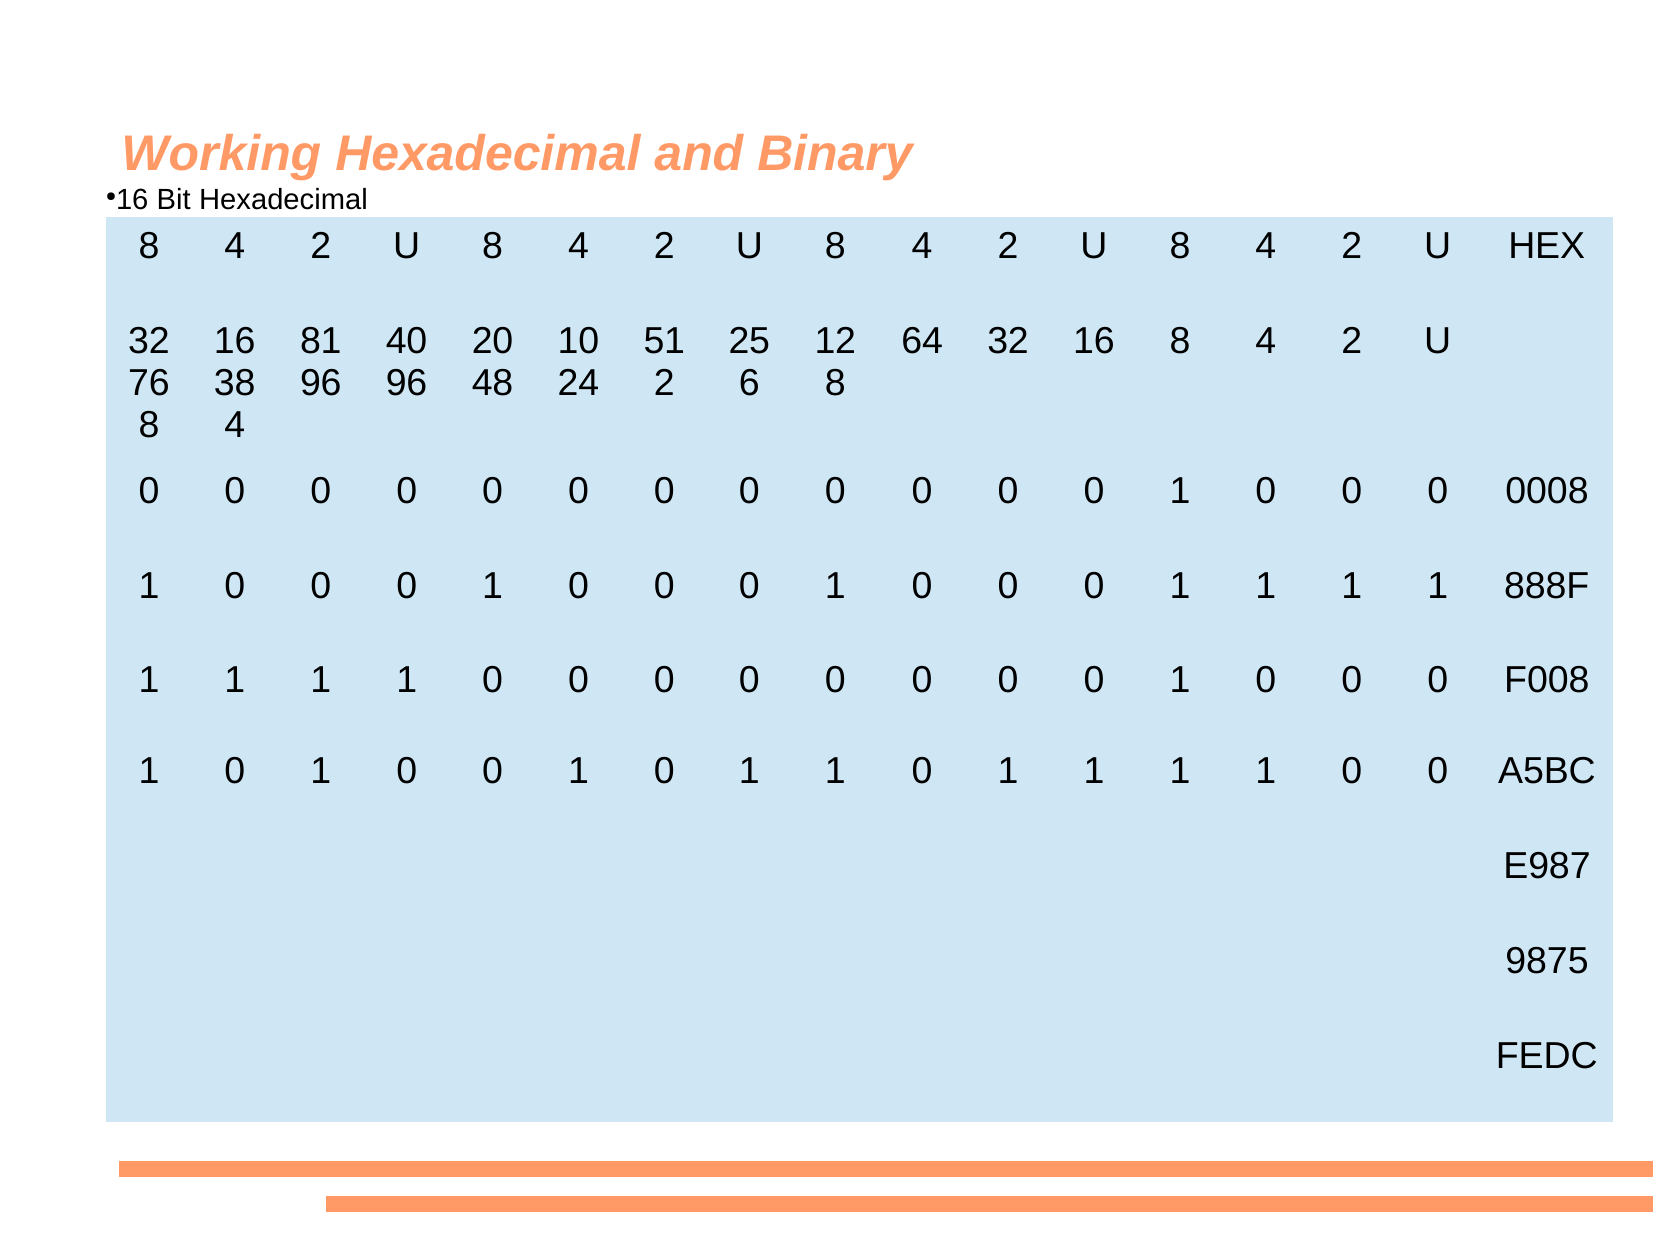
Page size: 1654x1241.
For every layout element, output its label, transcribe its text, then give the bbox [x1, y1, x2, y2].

table_cell 0 [1051, 652, 1137, 742]
table_cell 0 [965, 652, 1051, 742]
table_cell 1 [278, 742, 364, 837]
table_cell [450, 837, 536, 932]
table_header 4 [192, 217, 278, 312]
table_cell 0 [1051, 462, 1137, 557]
table_header HEX [1481, 217, 1613, 312]
table_cell 1 [192, 652, 278, 742]
table_cell 1 [1137, 557, 1223, 652]
table_cell 512 [621, 312, 707, 462]
table_cell 8 [1137, 312, 1223, 462]
table_cell 0 [192, 742, 278, 837]
table_cell [364, 932, 450, 1027]
table_cell [450, 932, 536, 1027]
table_cell 1 [1137, 462, 1223, 557]
table_cell 0 [791, 652, 879, 742]
table_header 8 [106, 217, 192, 312]
table_cell 1 [278, 652, 364, 742]
table_header 8 [450, 217, 536, 312]
table_cell 0 [192, 462, 278, 557]
table_cell 1 [1137, 652, 1223, 742]
table_cell [965, 837, 1051, 932]
table_cell 0 [1309, 652, 1395, 742]
table_cell 0 [1223, 652, 1309, 742]
table_cell [1137, 1027, 1223, 1122]
table_cell 1 [791, 557, 879, 652]
table_cell 0 [1223, 462, 1309, 557]
table_cell [278, 837, 364, 932]
table_cell 64 [879, 312, 965, 462]
table_cell [879, 1027, 965, 1122]
table_cell [621, 932, 707, 1027]
table_cell 16 [1051, 312, 1137, 462]
table_cell FEDC [1481, 1027, 1613, 1122]
table_cell [536, 1027, 621, 1122]
table_cell 0 [1051, 557, 1137, 652]
table_cell 0 [621, 742, 707, 837]
table_cell 1 [1395, 557, 1481, 652]
table_cell [1137, 932, 1223, 1027]
table_cell 0 [192, 557, 278, 652]
table_cell 0 [621, 462, 707, 557]
table_cell [364, 837, 450, 932]
table_cell [879, 932, 965, 1027]
table_cell 0 [1395, 462, 1481, 557]
table_cell [364, 1027, 450, 1122]
table_cell U [1395, 312, 1481, 462]
table_header 2 [1309, 217, 1395, 312]
table_header 4 [879, 217, 965, 312]
title Working Hexadecimal and Binary [121, 119, 1534, 181]
table_cell [192, 932, 278, 1027]
table_cell E987 [1481, 837, 1613, 932]
table_cell 0 [536, 652, 621, 742]
table_cell 0 [879, 462, 965, 557]
table_header 4 [1223, 217, 1309, 312]
table_cell 2 [1309, 312, 1395, 462]
table_cell 0 [791, 462, 879, 557]
table_cell 0 [1395, 652, 1481, 742]
table_cell 9875 [1481, 932, 1613, 1027]
table_header U [707, 217, 791, 312]
table_cell [1051, 932, 1137, 1027]
table_cell F008 [1481, 652, 1613, 742]
table_cell A5BC [1481, 742, 1613, 837]
table_header 2 [278, 217, 364, 312]
table_cell 1 [450, 557, 536, 652]
table_cell 1 [106, 742, 192, 837]
table_cell 0 [965, 462, 1051, 557]
table_cell [1309, 932, 1395, 1027]
table_cell 0 [1309, 742, 1395, 837]
table_cell [1309, 837, 1395, 932]
table_cell [106, 837, 192, 932]
table_cell 1 [965, 742, 1051, 837]
table_cell [1395, 1027, 1481, 1122]
table_cell [879, 837, 965, 932]
table_cell [1051, 1027, 1137, 1122]
table_cell [965, 1027, 1051, 1122]
table_header U [1051, 217, 1137, 312]
table_cell [791, 837, 879, 932]
table_cell 1 [707, 742, 791, 837]
table_cell 1 [791, 742, 879, 837]
table_header 8 [1137, 217, 1223, 312]
table_cell [1395, 932, 1481, 1027]
table_cell [1481, 312, 1613, 462]
table_cell [621, 1027, 707, 1122]
table_cell 0 [364, 742, 450, 837]
table_cell [707, 1027, 791, 1122]
table_cell [1309, 1027, 1395, 1122]
table_cell 0 [965, 557, 1051, 652]
table_cell 4 [1223, 312, 1309, 462]
table_cell 0 [450, 742, 536, 837]
table_cell 0 [707, 557, 791, 652]
table_cell 1 [1223, 742, 1309, 837]
table_header U [1395, 217, 1481, 312]
table_cell [192, 837, 278, 932]
table_cell 0008 [1481, 462, 1613, 557]
table_cell [536, 837, 621, 932]
table_cell 0 [879, 742, 965, 837]
table_cell [965, 932, 1051, 1027]
table_cell 0 [278, 557, 364, 652]
table_cell 0 [450, 462, 536, 557]
table_cell 888F [1481, 557, 1613, 652]
table_cell [192, 1027, 278, 1122]
table_cell 1 [364, 652, 450, 742]
table_cell [106, 932, 192, 1027]
table_cell 1024 [536, 312, 621, 462]
table_cell [278, 1027, 364, 1122]
table_cell 256 [707, 312, 791, 462]
table_cell 0 [621, 652, 707, 742]
table_cell 4096 [364, 312, 450, 462]
list 16 Bit Hexadecimal [105, 180, 1518, 1122]
table_cell [707, 932, 791, 1027]
table_cell 0 [278, 462, 364, 557]
table_cell [450, 1027, 536, 1122]
table_cell [278, 932, 364, 1027]
table_cell 16384 [192, 312, 278, 462]
table_cell 8196 [278, 312, 364, 462]
table_cell [1223, 1027, 1309, 1122]
table_cell [1051, 837, 1137, 932]
table_cell 0 [879, 652, 965, 742]
table_cell 0 [621, 557, 707, 652]
table_cell 0 [879, 557, 965, 652]
table_cell 2048 [450, 312, 536, 462]
table_header 4 [536, 217, 621, 312]
table_cell 0 [364, 557, 450, 652]
table_cell 0 [707, 652, 791, 742]
table_cell [707, 837, 791, 932]
table_cell 1 [1223, 557, 1309, 652]
table_cell [621, 837, 707, 932]
table_cell 0 [106, 462, 192, 557]
table_cell 0 [536, 462, 621, 557]
table_cell [106, 1027, 192, 1122]
table_cell 1 [106, 557, 192, 652]
table_cell 0 [1395, 742, 1481, 837]
table_header 8 [791, 217, 879, 312]
table_cell [536, 932, 621, 1027]
table_cell [1395, 837, 1481, 932]
table_cell 0 [364, 462, 450, 557]
table_cell 0 [707, 462, 791, 557]
table_cell 0 [1309, 462, 1395, 557]
table_cell 0 [450, 652, 536, 742]
table_cell 1 [106, 652, 192, 742]
table_cell 1 [1309, 557, 1395, 652]
table_cell [791, 932, 879, 1027]
table_cell 32 [965, 312, 1051, 462]
table_cell 1 [1051, 742, 1137, 837]
table_header U [364, 217, 450, 312]
table_cell [1137, 837, 1223, 932]
table_cell 0 [536, 557, 621, 652]
table_cell [791, 1027, 879, 1122]
table_header 2 [621, 217, 707, 312]
table_cell [1223, 837, 1309, 932]
table_cell 1 [1137, 742, 1223, 837]
table_cell 1 [536, 742, 621, 837]
table_header 2 [965, 217, 1051, 312]
table_cell 128 [791, 312, 879, 462]
table_cell 32768 [106, 312, 192, 462]
table_cell [1223, 932, 1309, 1027]
